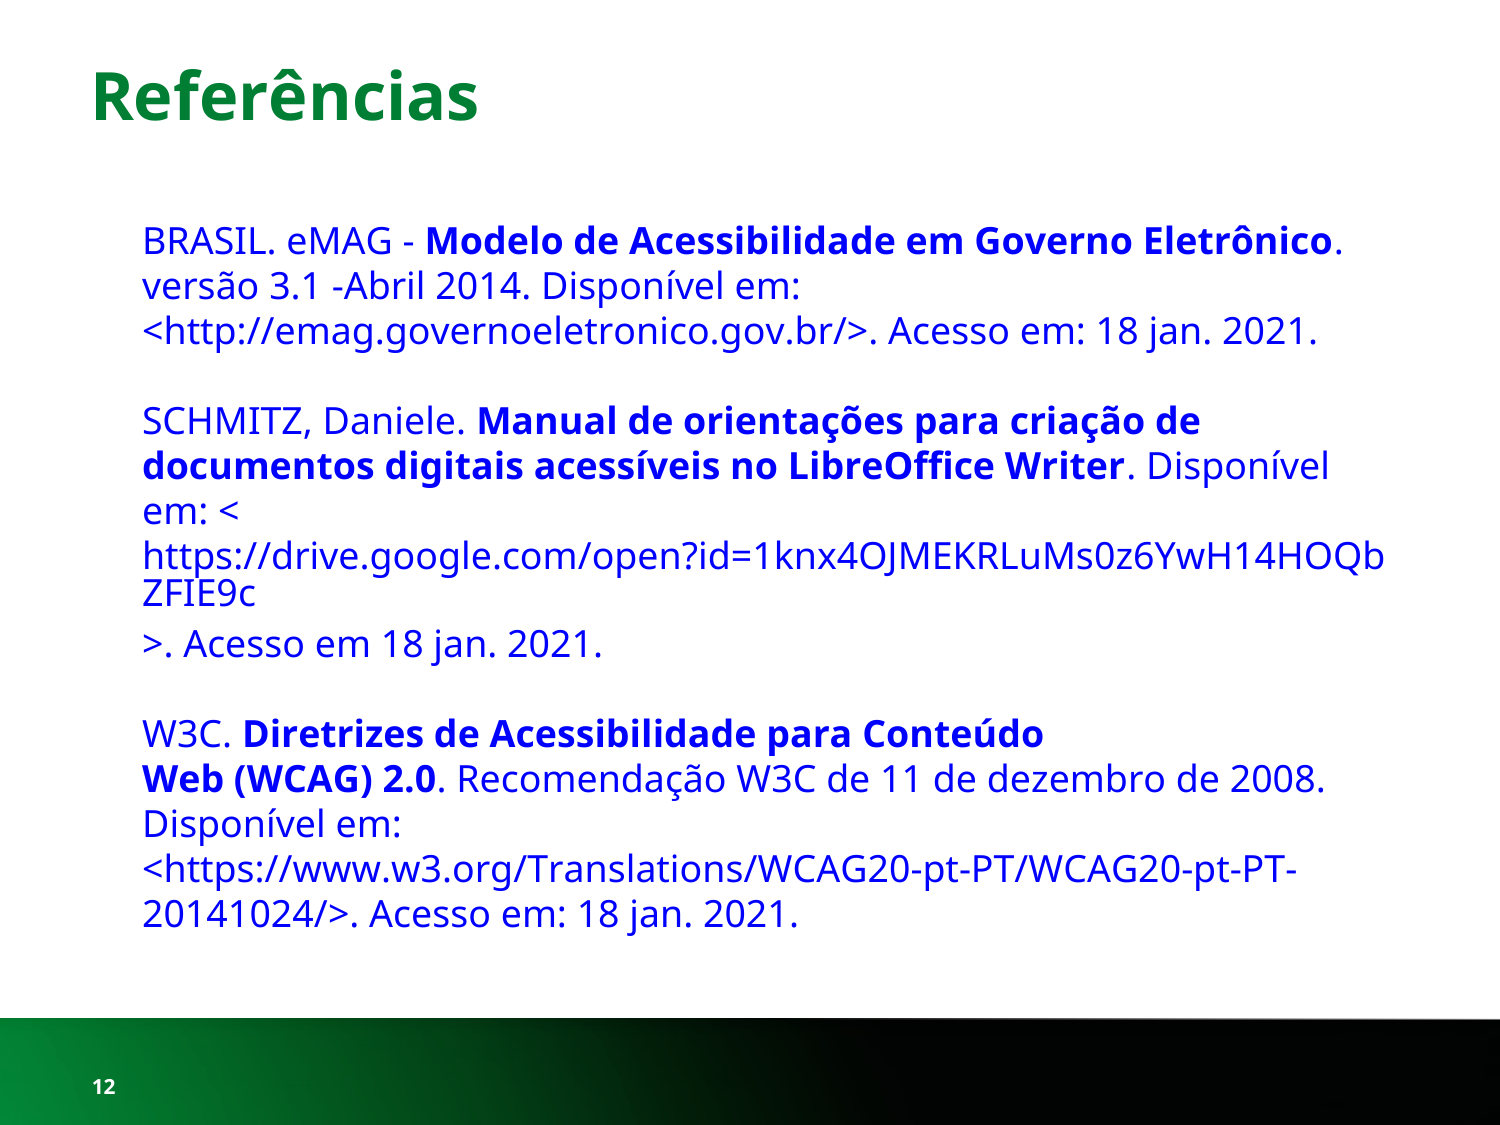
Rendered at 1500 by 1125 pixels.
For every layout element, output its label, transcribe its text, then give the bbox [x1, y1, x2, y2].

list BRASIL. eMAG - Modelo de Acessibilidade em Governo Eletrônico. versão 3.1 -Abril 2014. Disponível em: <http://emag.governoeletronico.gov.br/>. Acesso em: 18 jan. 2021. SCHMITZ, Daniele. Manual de orientações para criação de documentos digitais acessíveis no LibreOffice Writer. Disponível em: <https://drive.google.com/open?id=1knx4OJMEKRLuMs0z6YwH14HOQbZFIE9c>. Acesso em 18 jan. 2021. W3C. Diretrizes de Acessibilidade para Conteúdo Web (WCAG) 2.0. Recomendação W3C de 11 de dezembro de 2008. Disponível em: <https://www.w3.org/Translations/WCAG20-pt-PT/WCAG20-pt-PT-20141024/>. Acesso em: 18 jan. 2021. [69, 164, 1420, 1014]
title Referências [75, 0, 1426, 188]
picture [0, 1018, 1500, 1125]
